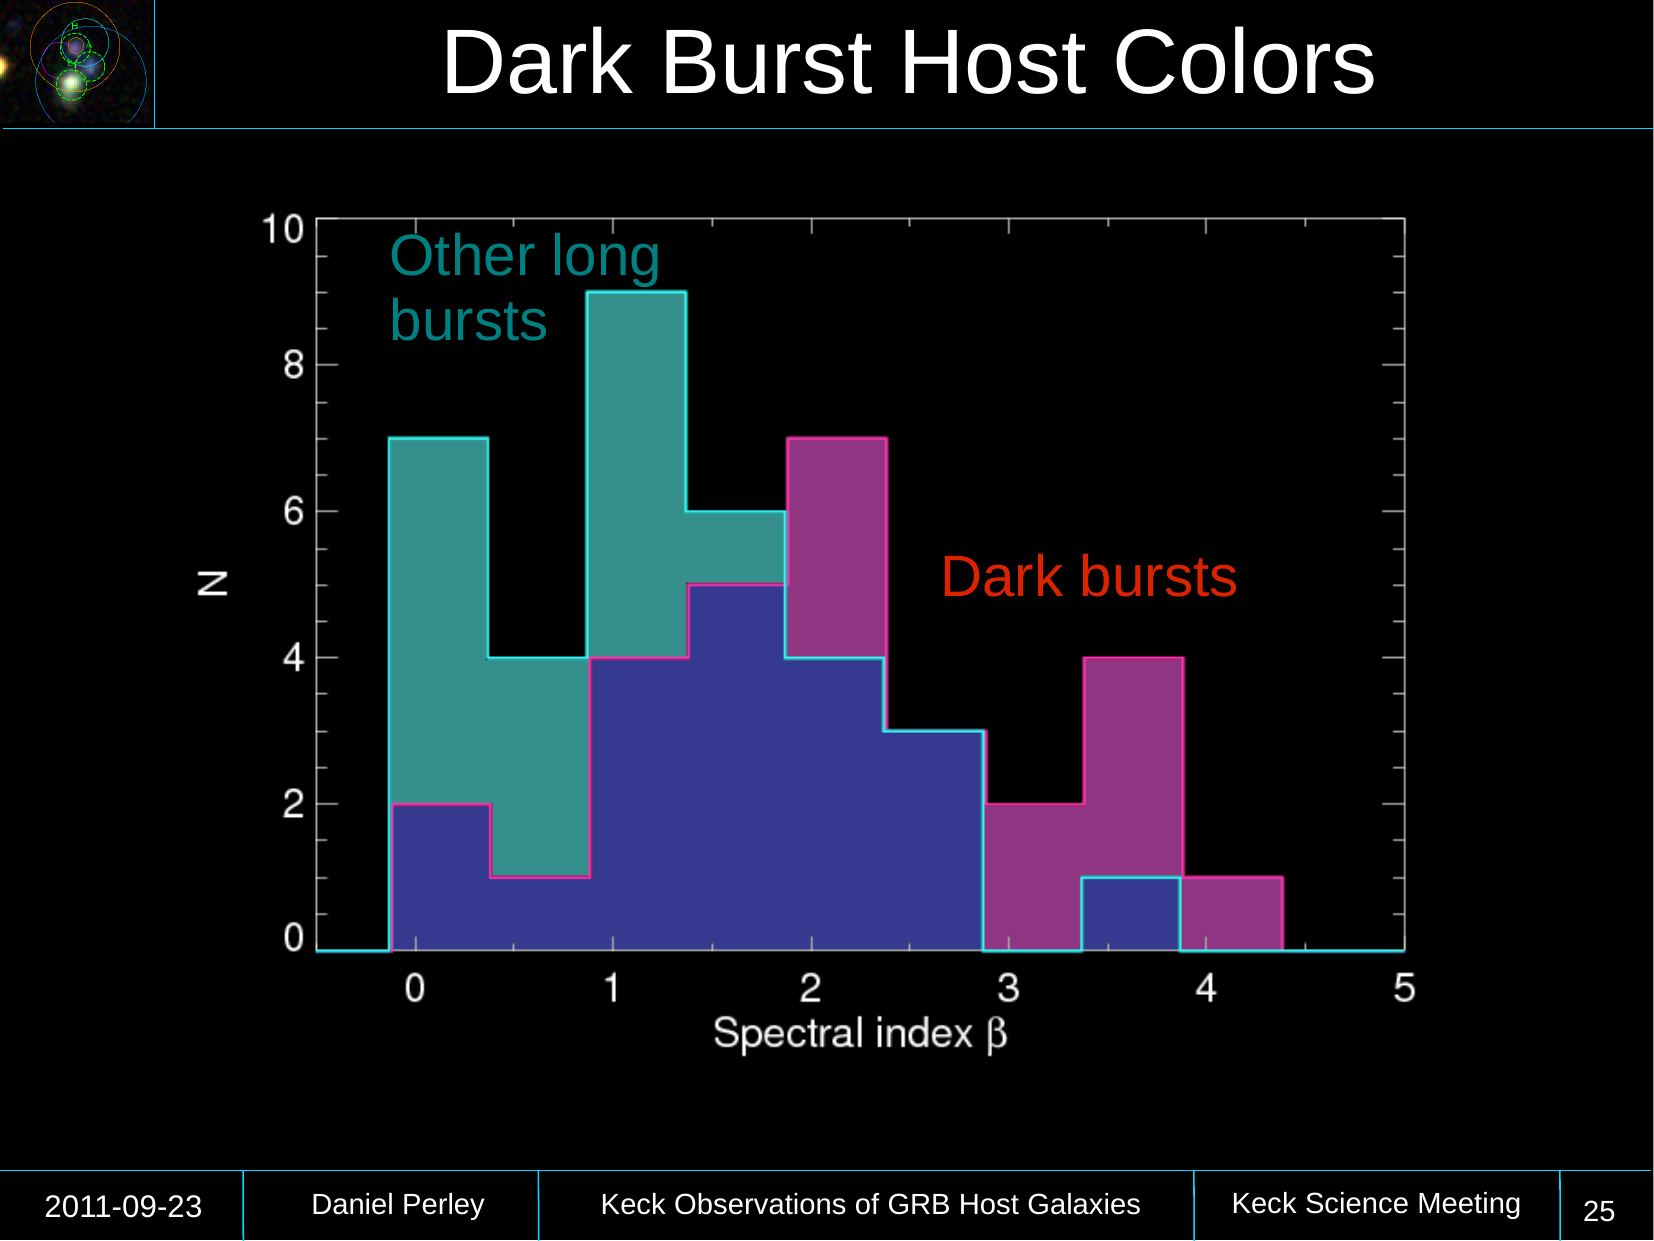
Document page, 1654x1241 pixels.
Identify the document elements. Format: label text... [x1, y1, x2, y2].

text_box Other long bursts [375, 215, 788, 361]
text_box Dark bursts [925, 536, 1339, 617]
title Dark Burst Host Colors [165, 10, 1654, 114]
picture [0, 0, 151, 123]
picture [193, 133, 1426, 1060]
